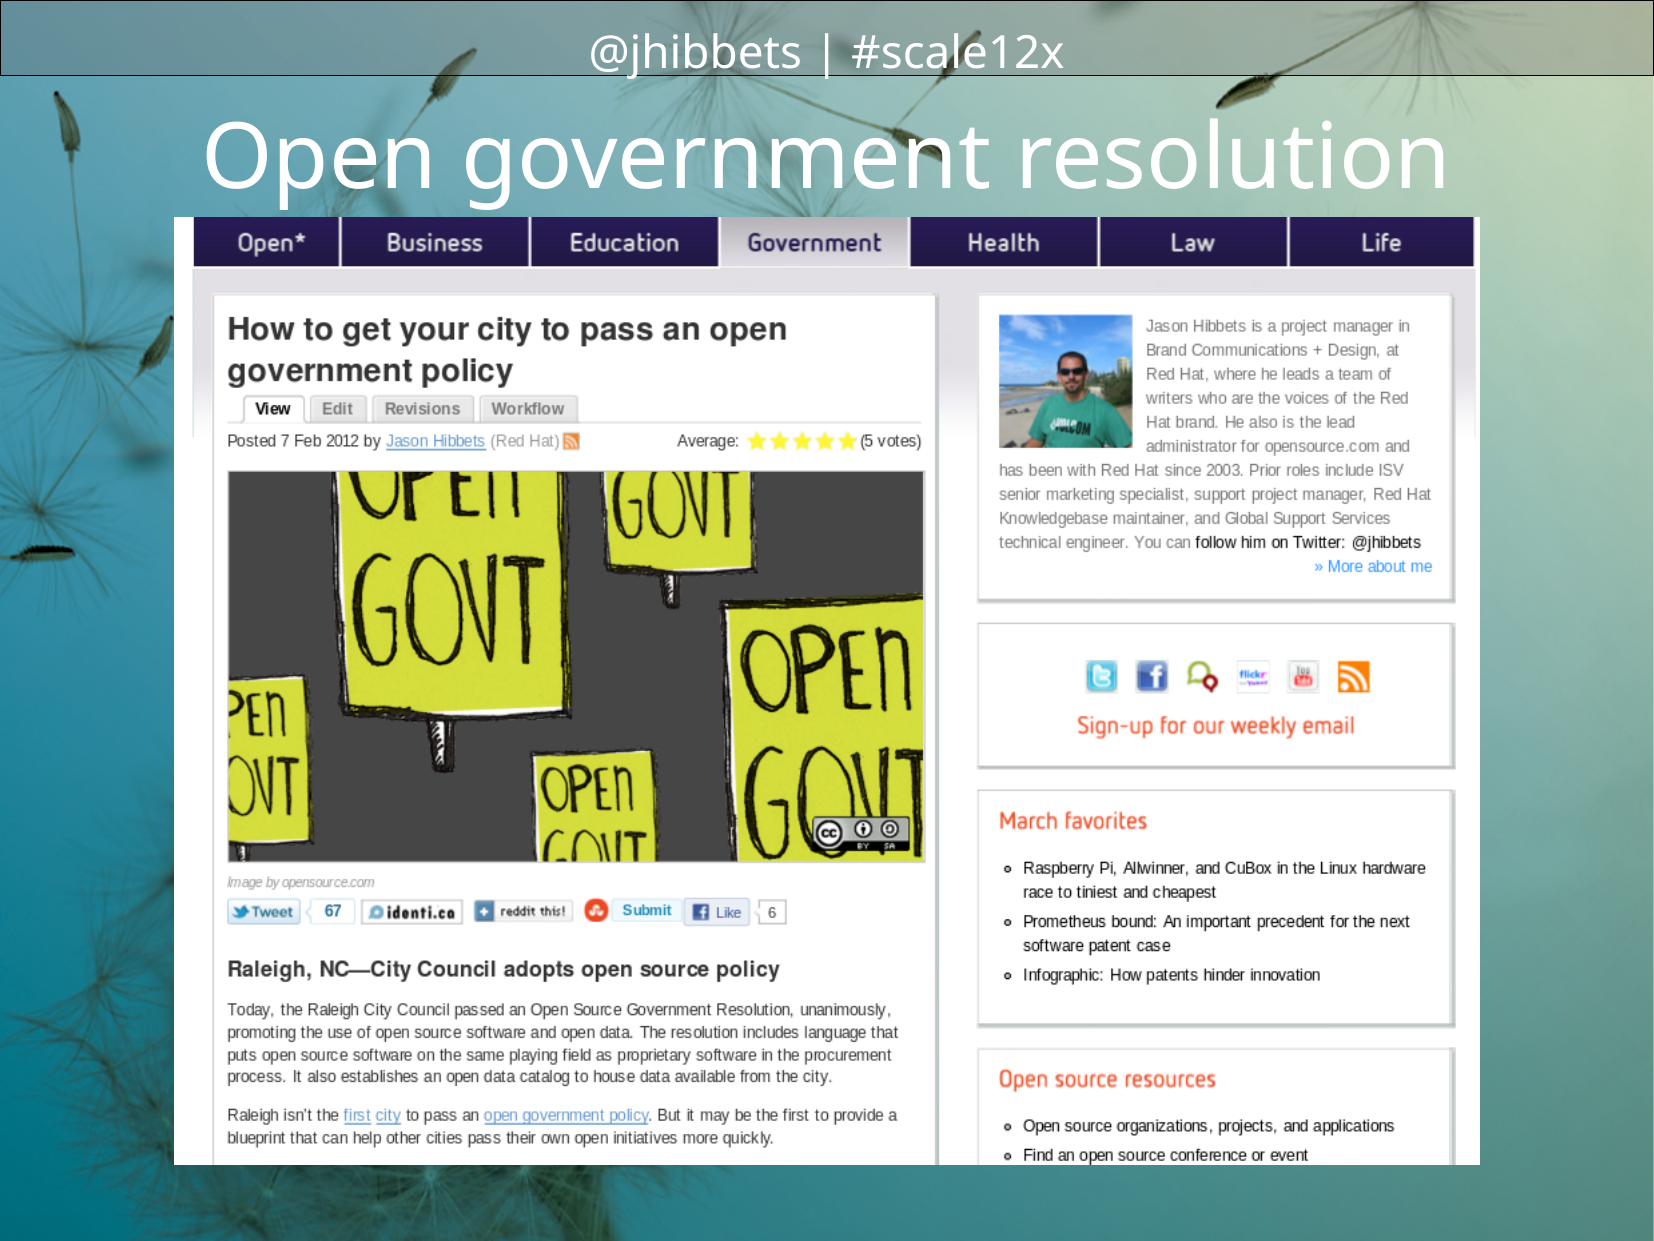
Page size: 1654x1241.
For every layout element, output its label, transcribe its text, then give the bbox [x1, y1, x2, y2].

picture [0, 76, 1654, 1241]
title Open government resolution [82, 49, 1571, 257]
